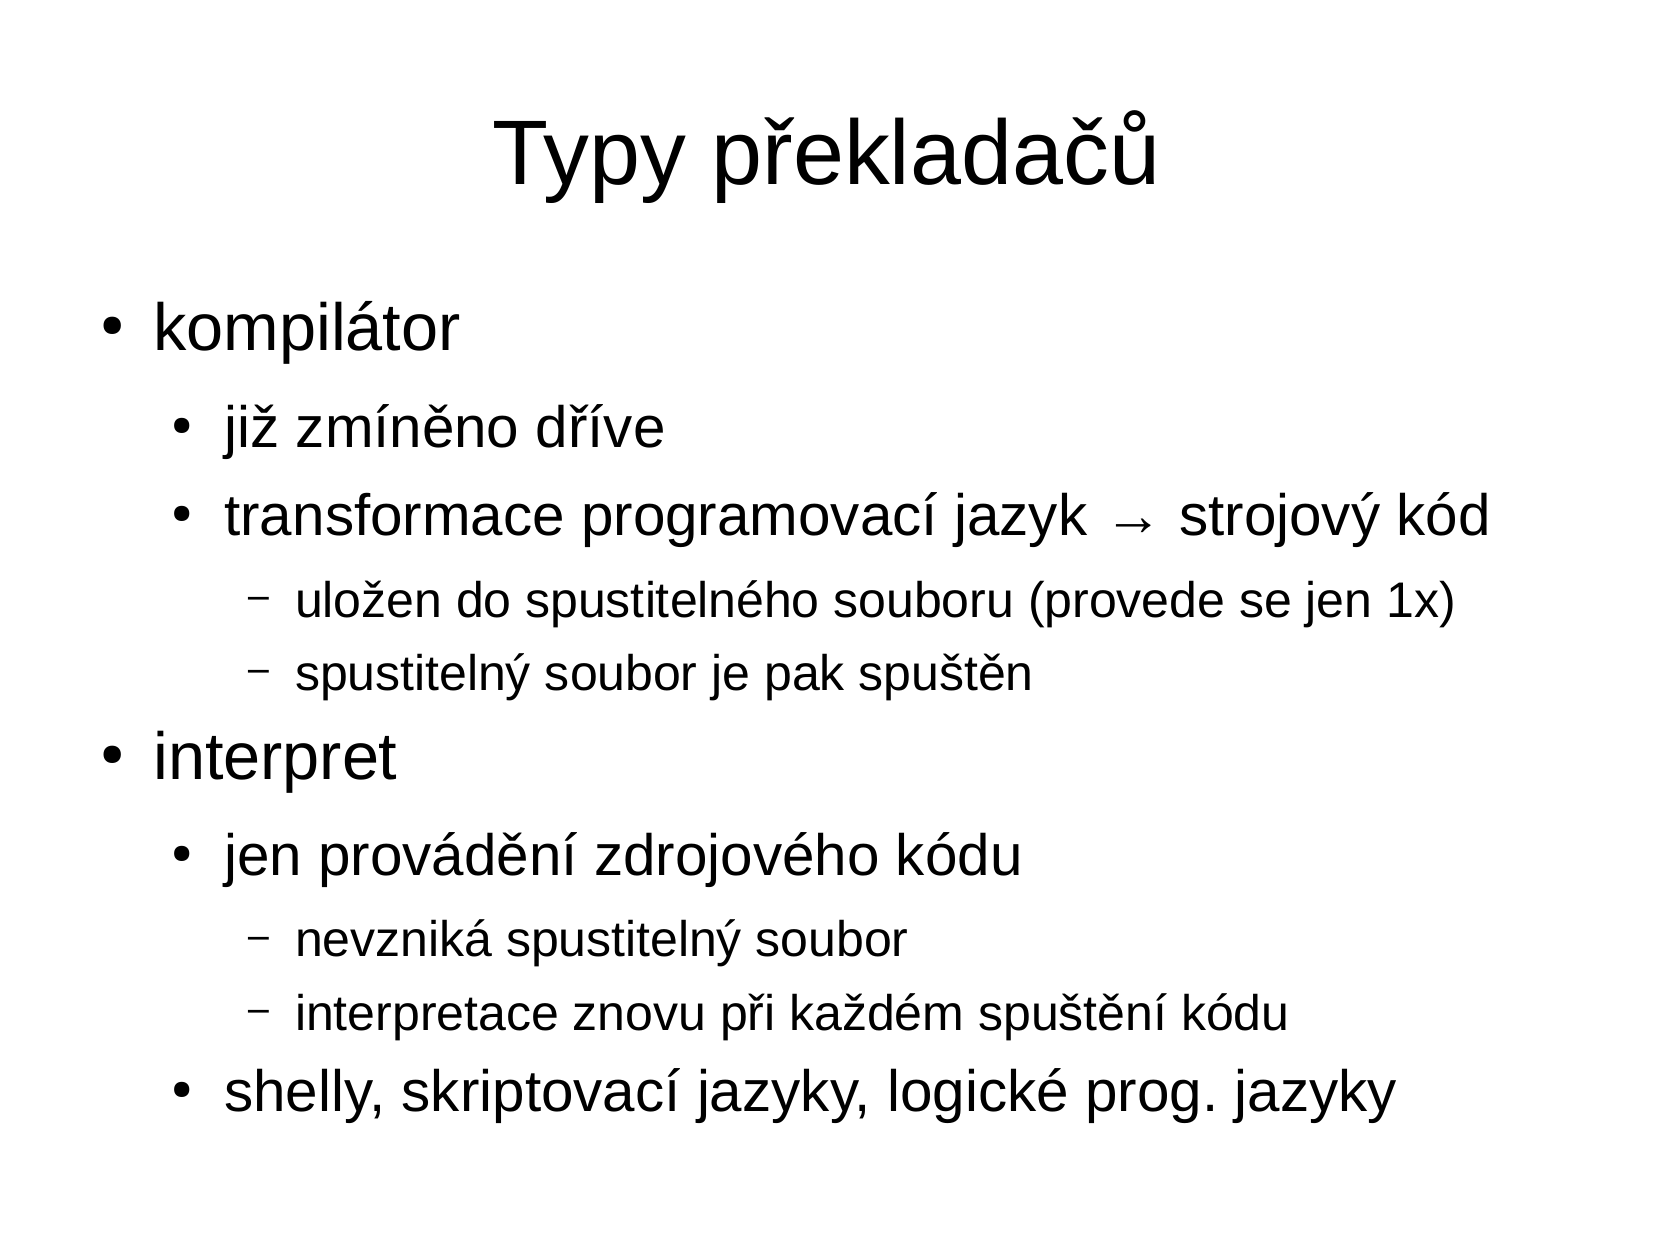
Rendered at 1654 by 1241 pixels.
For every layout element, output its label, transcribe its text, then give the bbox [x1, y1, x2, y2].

list kompilátor již zmíněno dříve transformace programovací jazyk → strojový kód uložen do spustitelného souboru (provede se jen 1x) spustitelný soubor je pak spuštěn interpret jen provádění zdrojového kódu nevzniká spustitelný soubor interpretace znovu při každém spuštění kódu shelly, skriptovací jazyky, logické prog. jazyky [82, 290, 1571, 1124]
title Typy překladačů [82, 49, 1571, 257]
